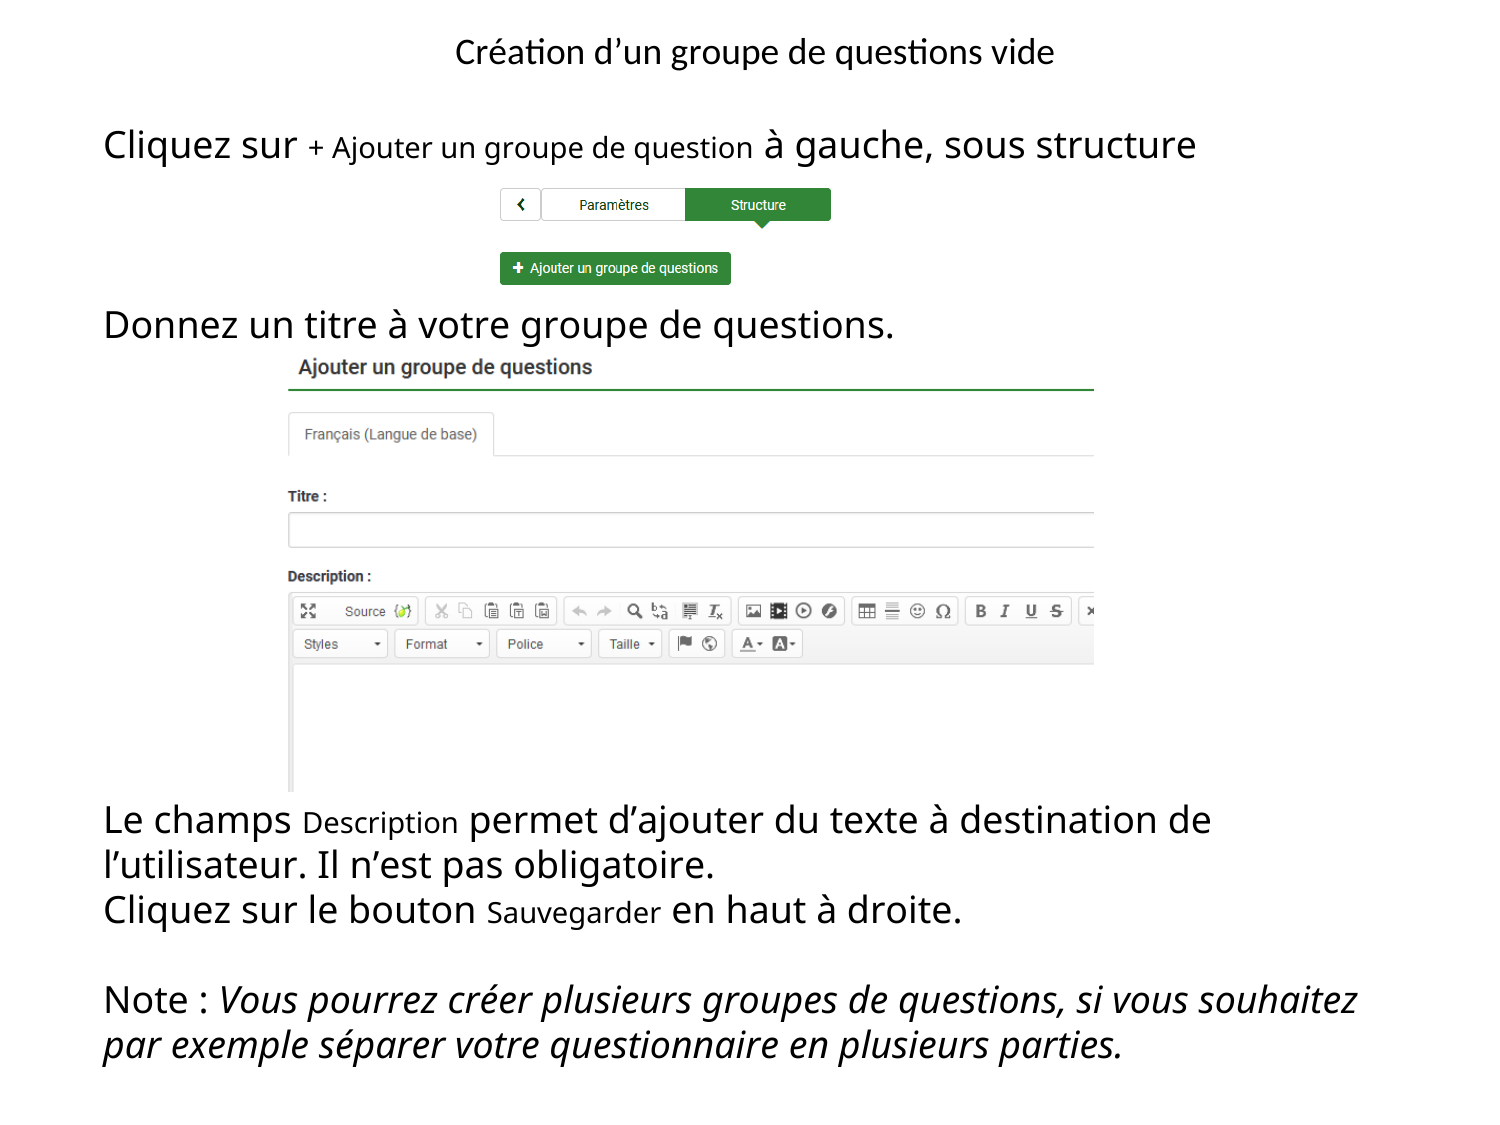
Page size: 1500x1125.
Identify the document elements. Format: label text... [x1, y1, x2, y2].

text_box Création d’un groupe de questions vide [41, 18, 1471, 80]
text_box Cliquez sur + Ajouter un groupe de question à gauche, sous structure Donnez un titre à votre groupe de questions. Le champs Description permet d’ajouter du texte à destination de l’utilisateur. Il n’est pas obligatoire. Cliquez sur le bouton Sauvegarder en haut à droite. Note : Vous pourrez créer plusieurs groupes de questions, si vous souhaitez par exemple séparer votre questionnaire en plusieurs parties. [88, 113, 1400, 1074]
picture [490, 171, 839, 302]
picture [282, 350, 1094, 792]
